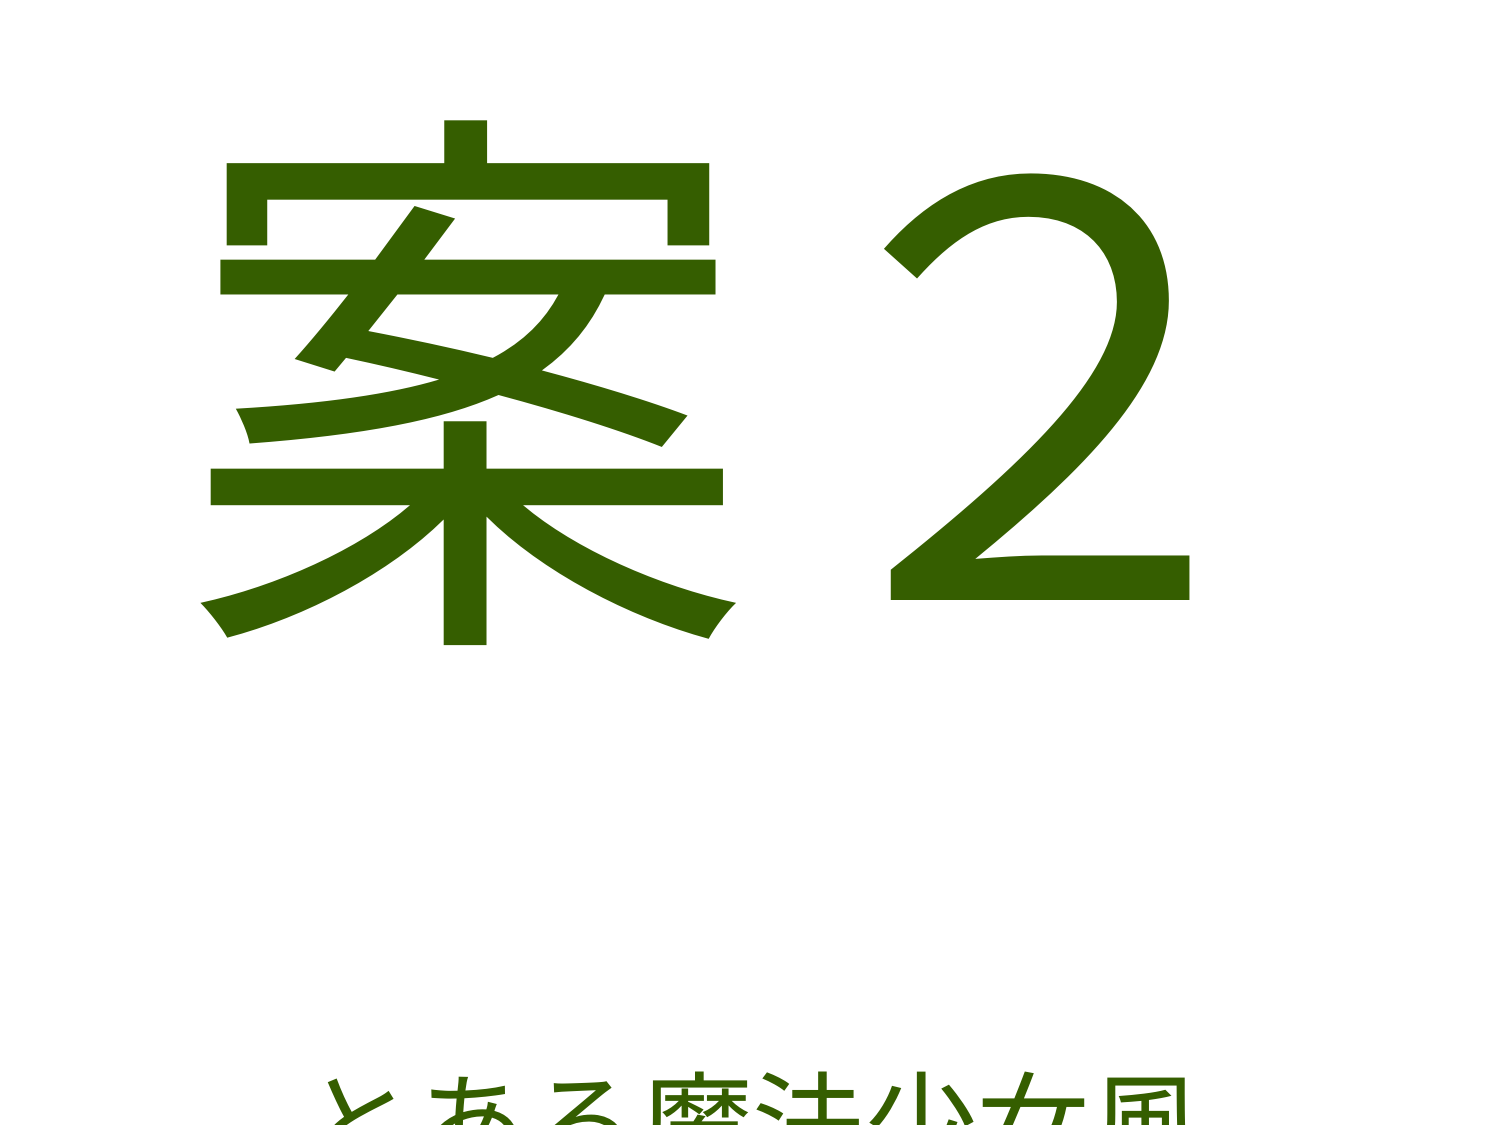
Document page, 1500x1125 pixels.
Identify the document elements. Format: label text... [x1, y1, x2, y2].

title 案２ とある魔法少女風 [59, 44, 1447, 1093]
